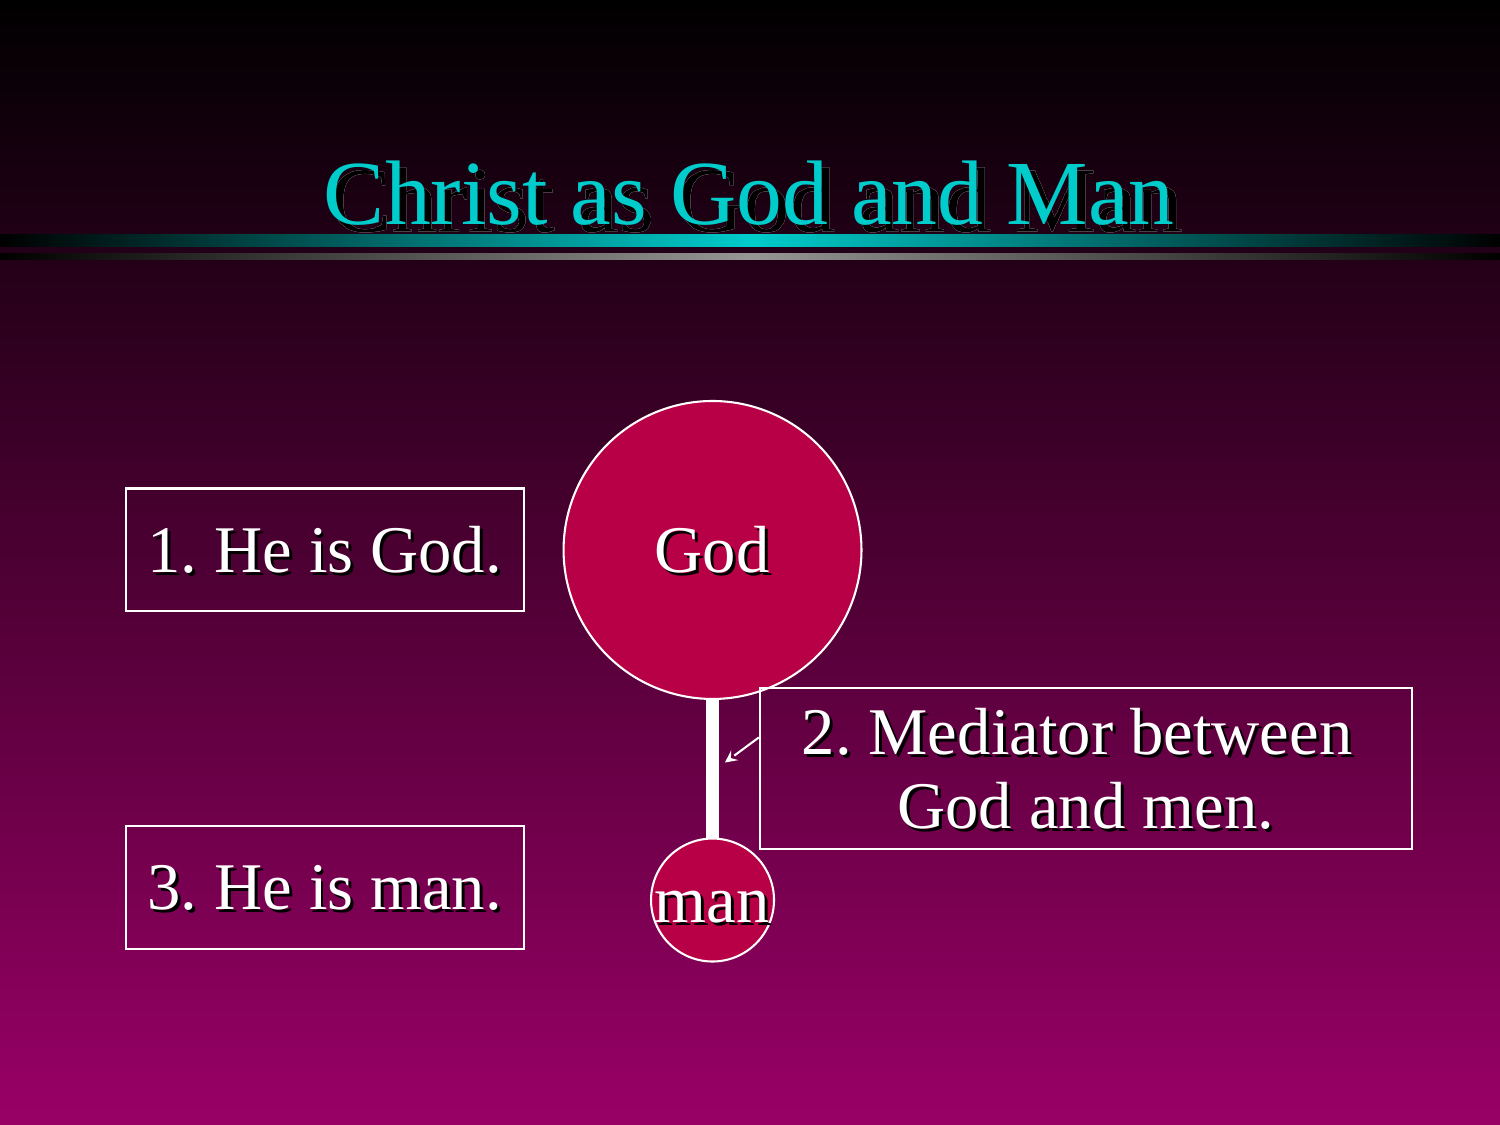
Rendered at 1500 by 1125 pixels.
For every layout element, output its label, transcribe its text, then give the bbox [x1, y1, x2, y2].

text_box 1. He is God. [126, 488, 524, 612]
text_box man [651, 838, 775, 962]
text_box 2. Mediator between God and men. [759, 688, 1413, 849]
text_box God [563, 400, 862, 699]
title Christ as God and Man [150, 135, 1351, 253]
text_box 3. He is man. [126, 826, 524, 949]
